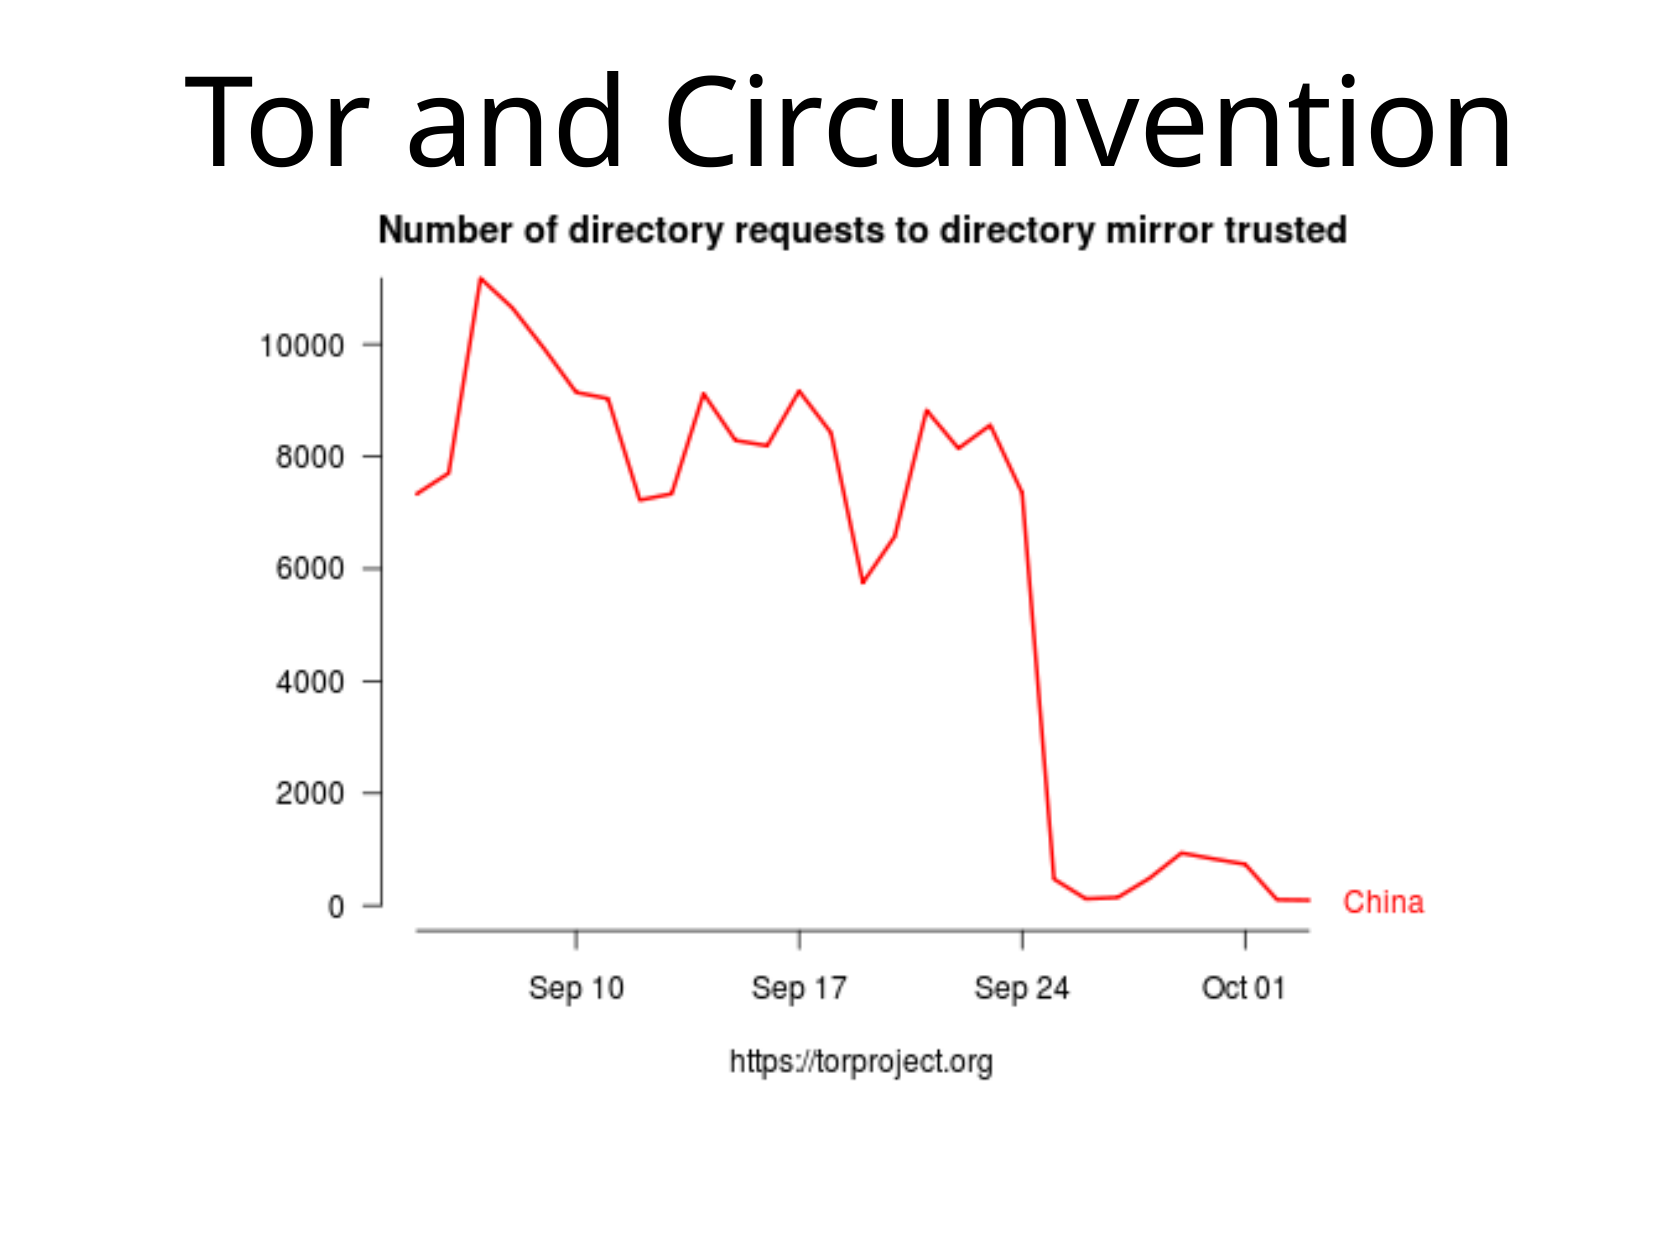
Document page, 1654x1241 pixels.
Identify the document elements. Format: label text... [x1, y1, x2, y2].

picture [225, 203, 1463, 1088]
text_box Tor and Circumvention [169, 25, 1483, 184]
